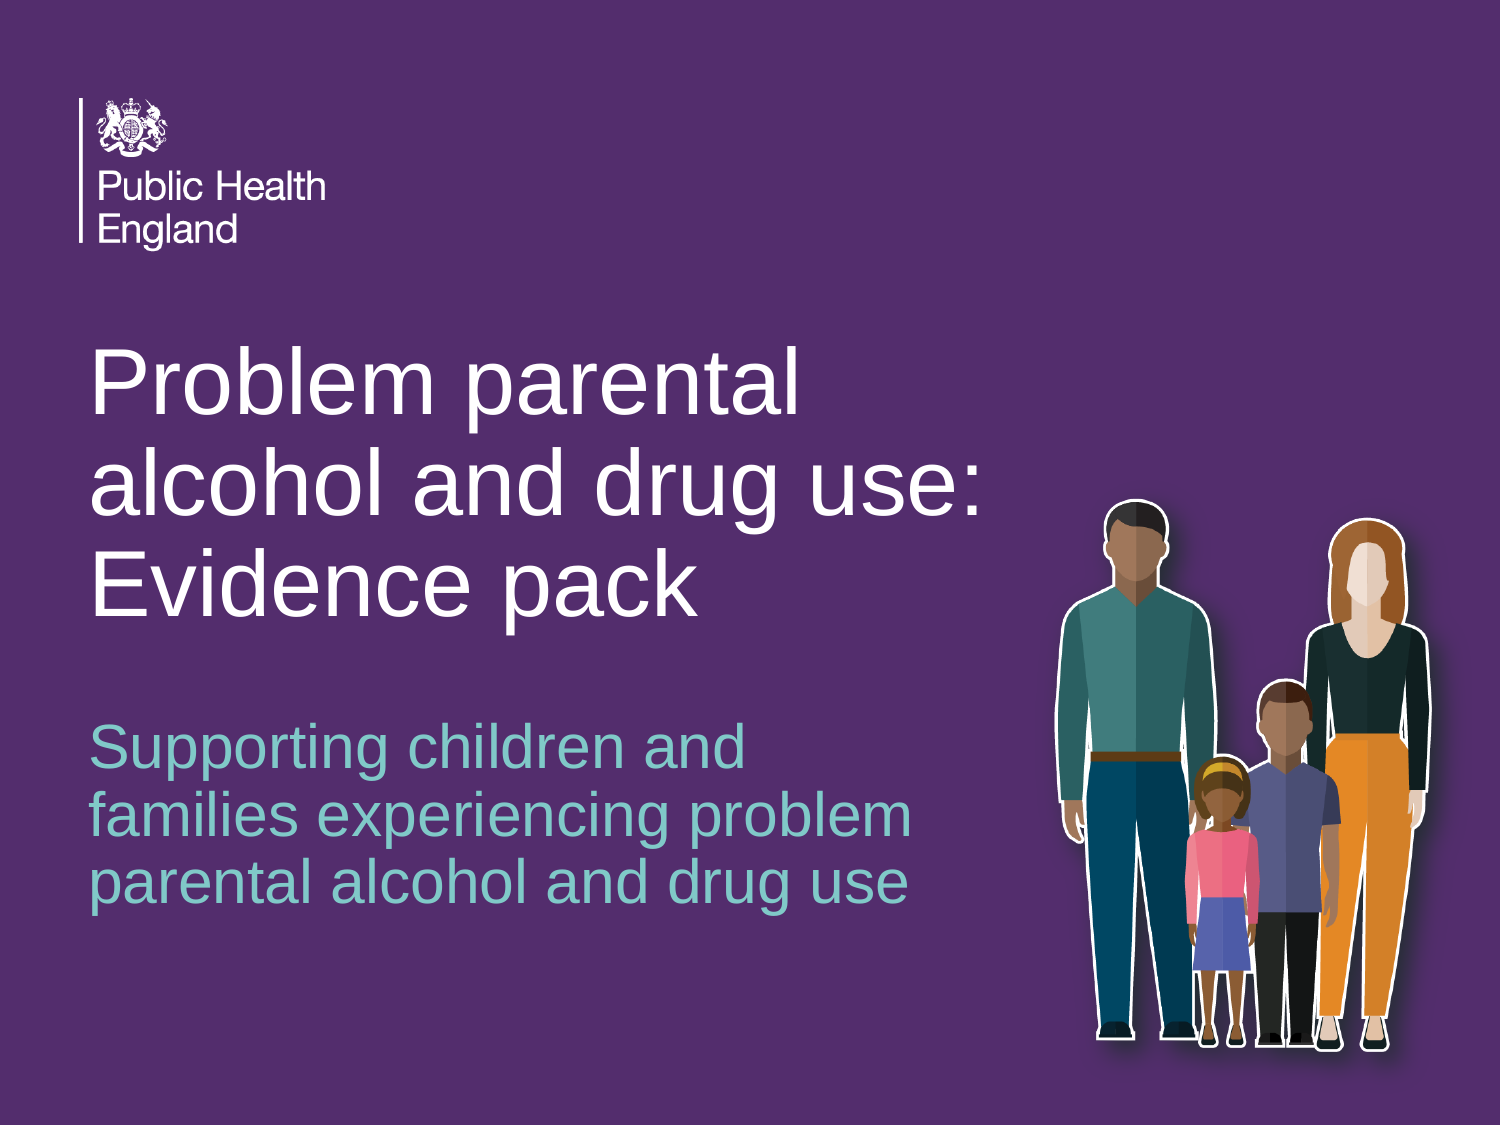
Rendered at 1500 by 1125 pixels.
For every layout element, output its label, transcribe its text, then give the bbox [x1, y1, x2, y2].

subtitle Supporting children and families experiencing problem parental alcohol and drug use [73, 707, 963, 1000]
picture [0, 0, 1500, 1125]
title Problem parental alcohol and drug use: Evidence pack [73, 302, 1117, 645]
